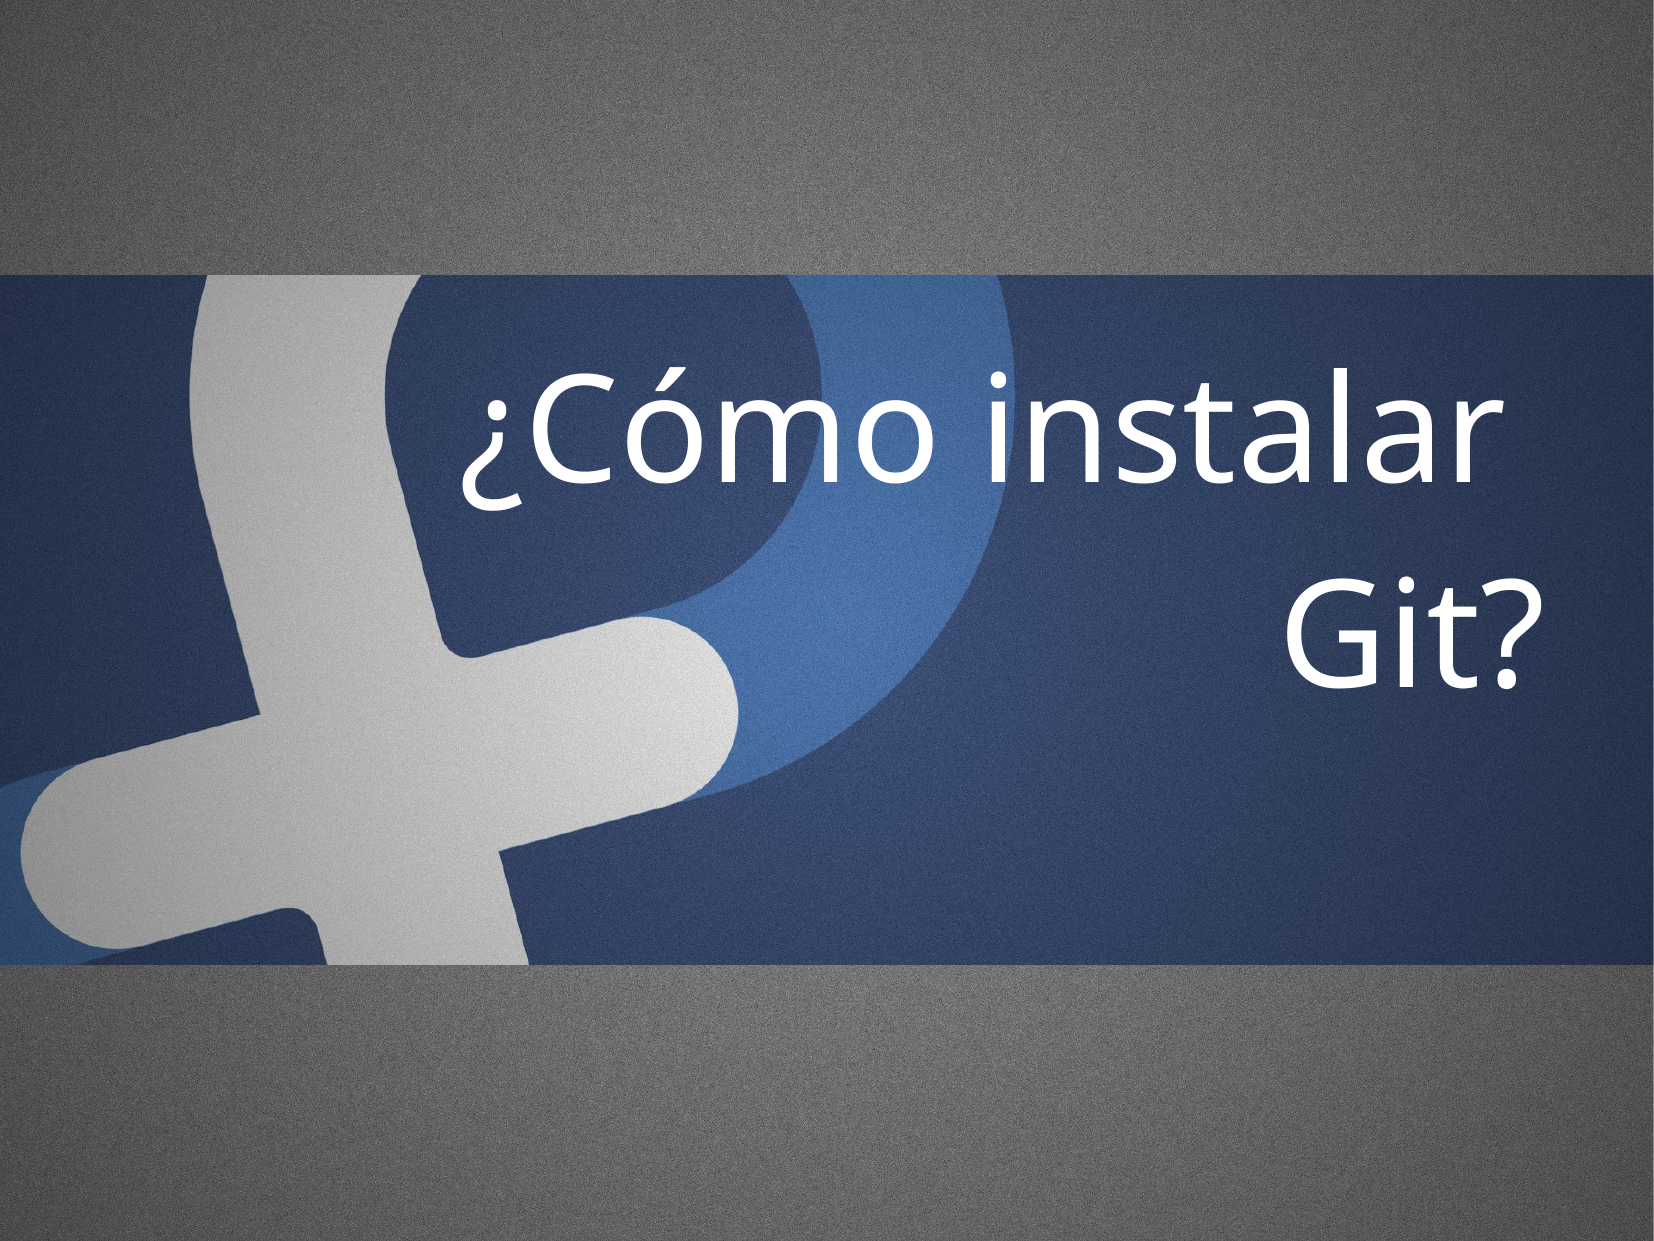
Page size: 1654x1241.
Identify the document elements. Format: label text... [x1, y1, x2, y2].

picture [0, 0, 1654, 1241]
text_box ¿Cómo instalar Git? [387, 315, 1561, 654]
